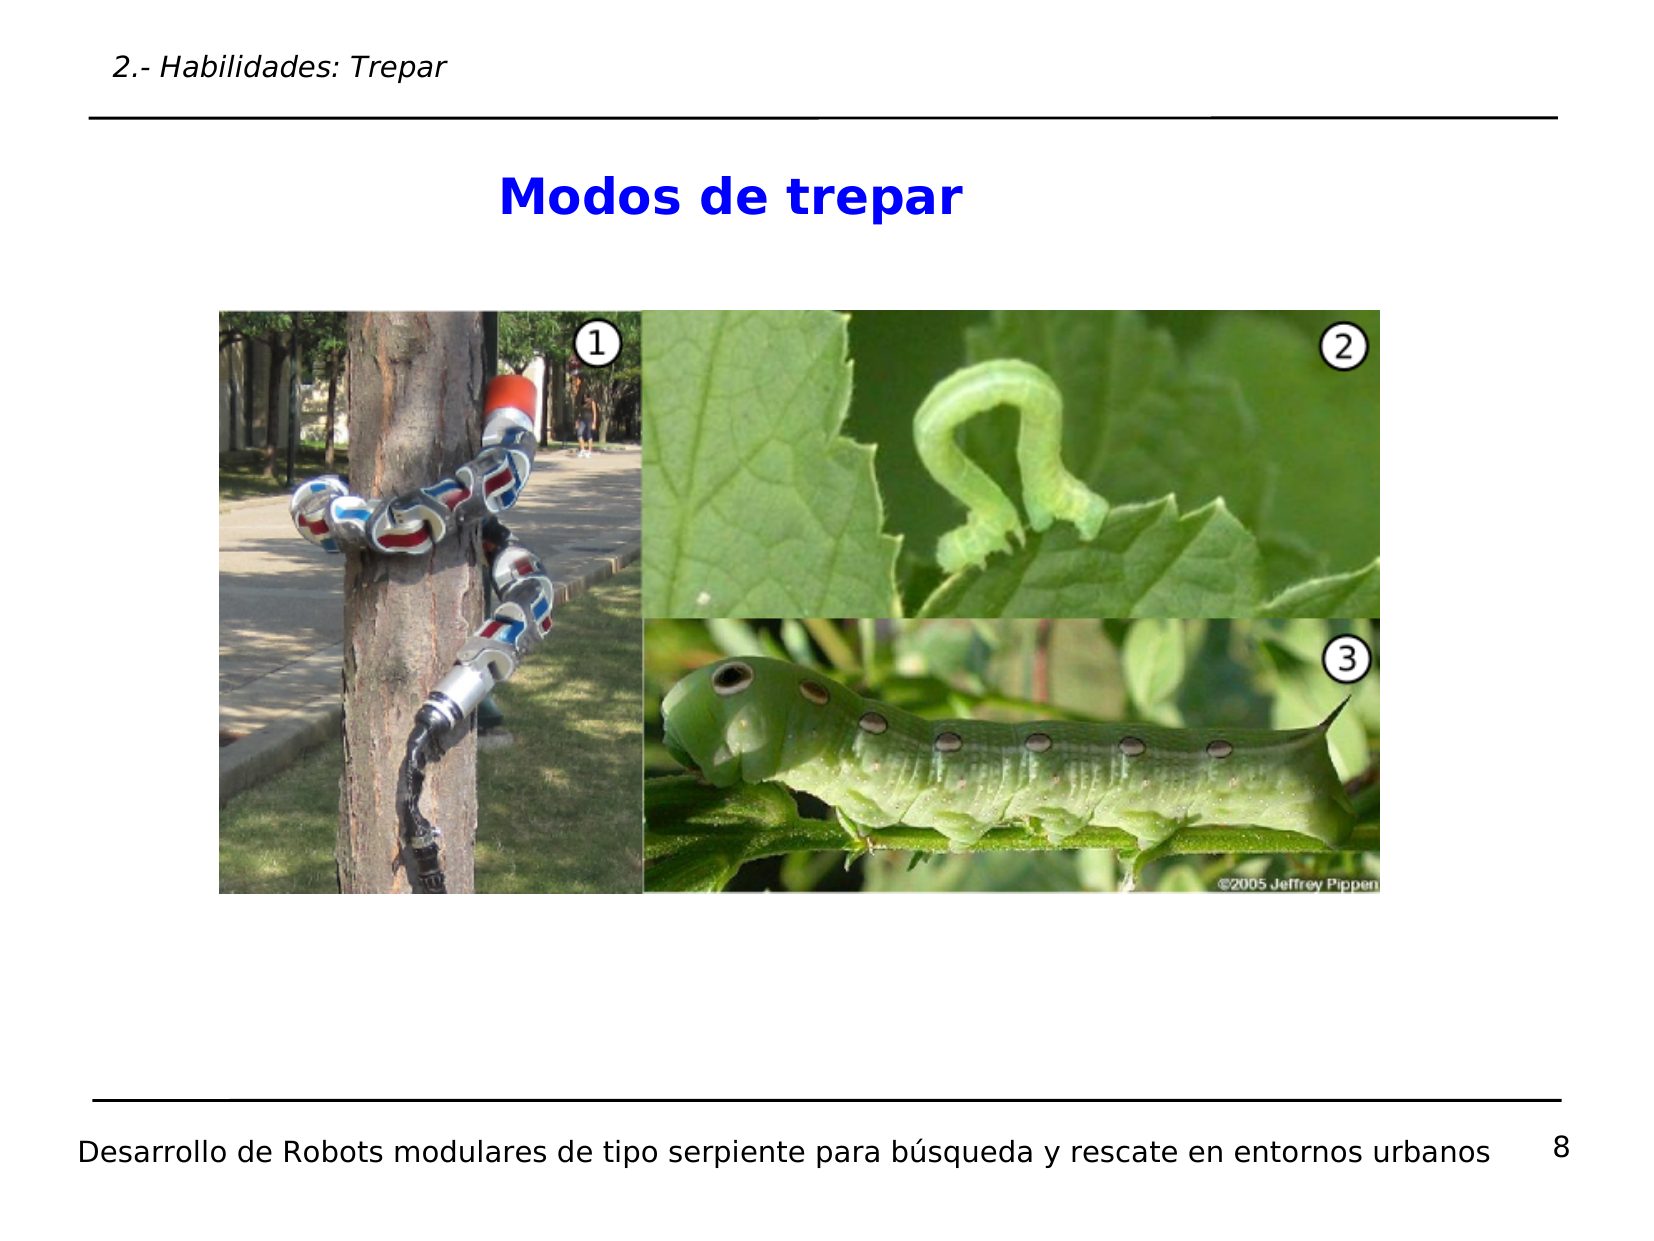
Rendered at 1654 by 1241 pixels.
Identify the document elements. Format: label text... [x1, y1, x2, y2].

picture [219, 310, 1380, 894]
text_box Desarrollo de Robots modulares de tipo serpiente para búsqueda y rescate en entornos urbanos [62, 1127, 1508, 1178]
text_box 2.- Habilidades: Trepar [97, 42, 462, 93]
text_box Modos de trepar [483, 160, 979, 234]
